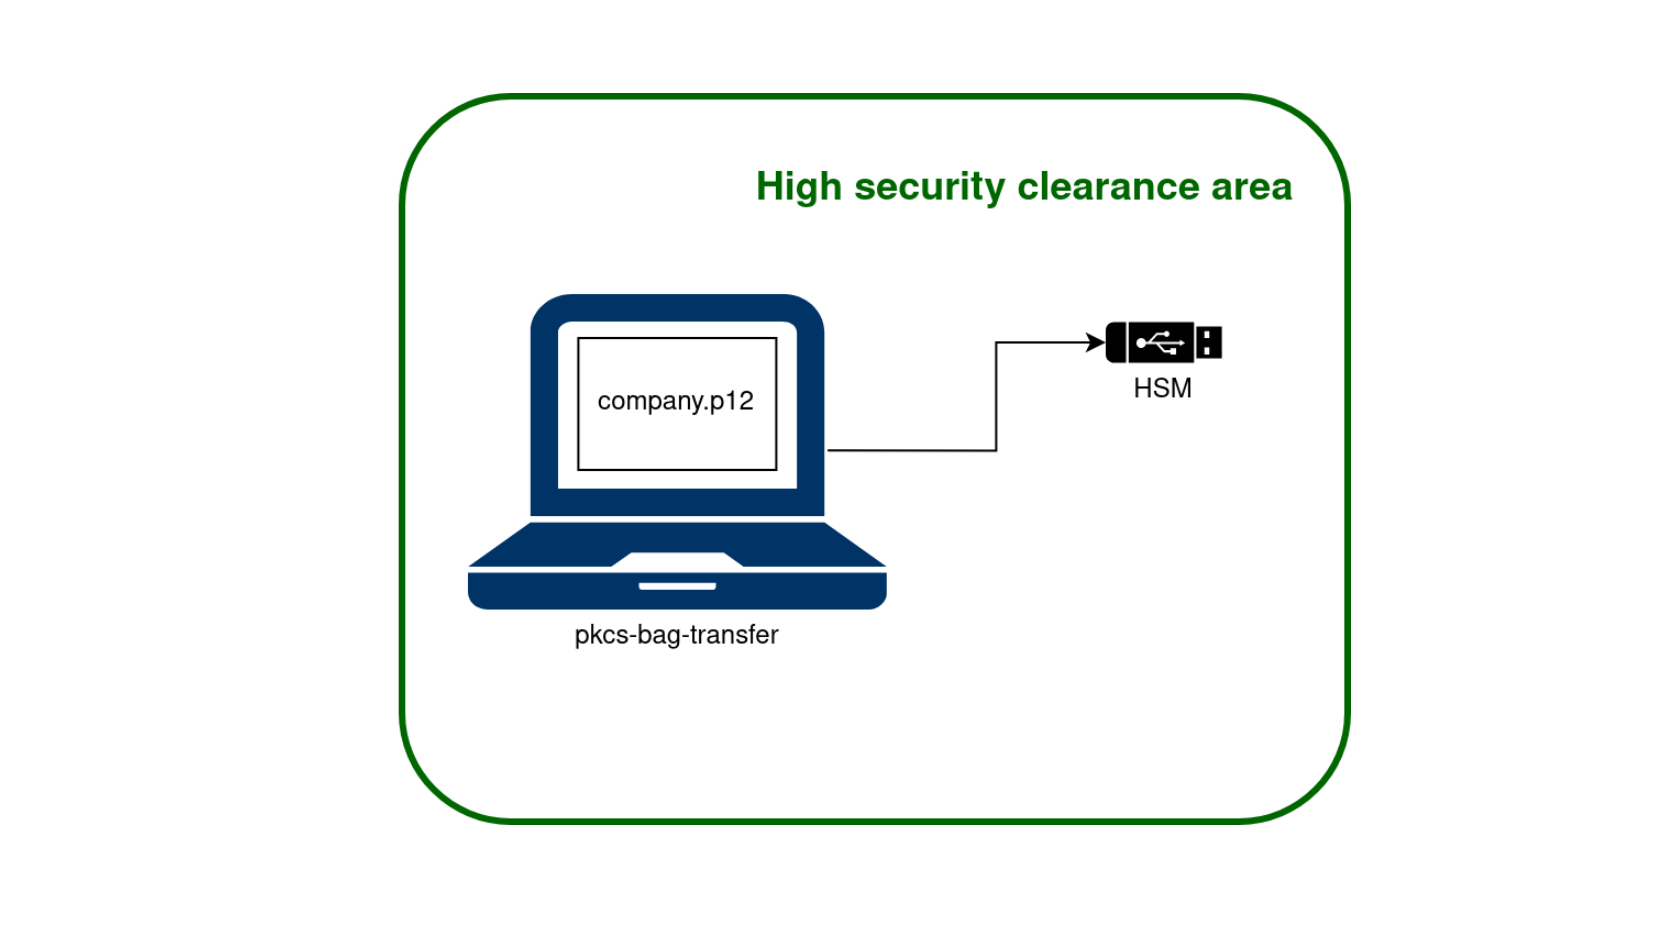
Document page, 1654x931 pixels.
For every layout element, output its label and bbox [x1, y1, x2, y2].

picture [225, 93, 1351, 826]
